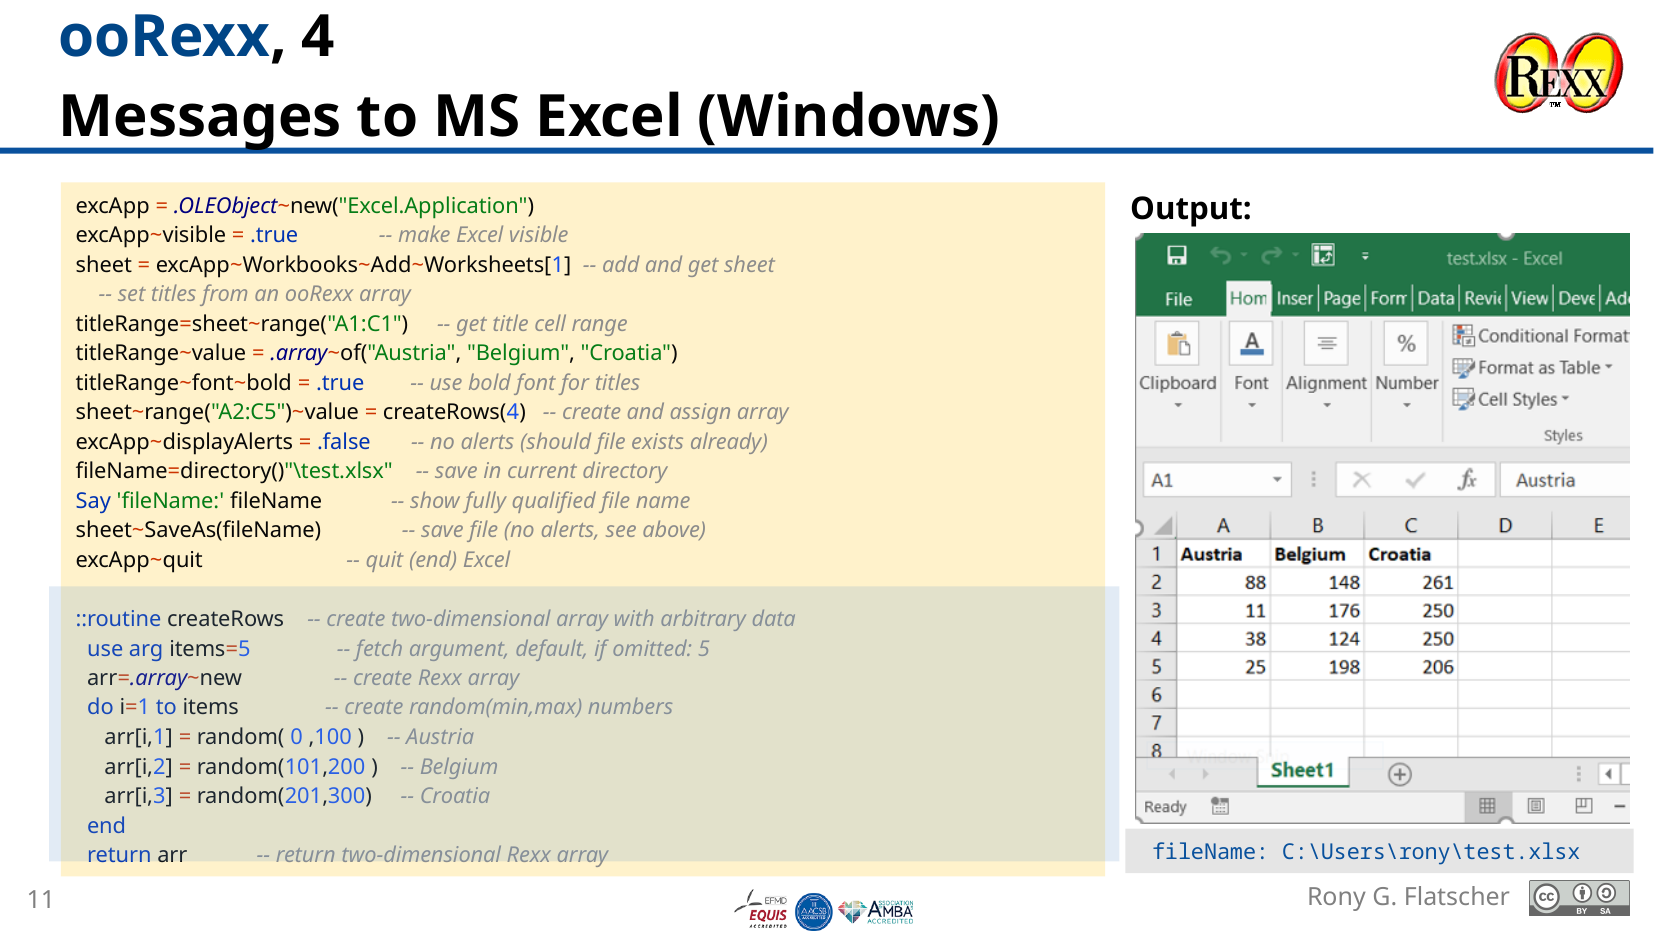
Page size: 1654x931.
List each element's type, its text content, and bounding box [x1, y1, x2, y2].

text_box fileName: C:\Users\rony\test.xlsx [1125, 828, 1634, 872]
text_box [49, 586, 1120, 862]
picture [734, 889, 913, 931]
text_box excApp = .OLEObject~new("Excel.Application") excApp~visible = .true -- make Excel visible sheet = excApp~Workbooks~Add~Worksheets[1] -- add and get sheet -- set titles from an ooRexx array titleRange=sheet~range("A1:C1") -- get title cell range titleRange~value = .array~of("Austria", "Belgium", "Croatia") titleRange~font~bold = .true -- use bold font for titles sheet~range("A2:C5")~value = createRows(4) -- create and assign array excApp~displayAlerts = .false -- no alerts (should file exists already) fileName=directory()"\test.xlsx" -- save in current directory Say 'fileName:' fileName -- show fully qualified file name sheet~SaveAs(fileName) -- save file (no alerts, see above) excApp~quit -- quit (end) Excel ::routine createRows -- create two-dimensional array with arbitrary data use arg items=5 -- fetch argument, default, if omitted: 5 arr=.array~new -- create Rexx array do i=1 to items -- create random(min,max) numbers arr[i,1] = random( 0 ,100 ) -- Austria arr[i,2] = random(101,200 ) -- Belgium arr[i,3] = random(201,300) -- Croatia end return arr -- return two-dimensional Rexx array [60, 182, 1106, 586]
picture [1491, 27, 1625, 115]
picture [1135, 233, 1630, 824]
text_box Output: [1115, 178, 1630, 234]
title ooRexx, 4 Messages to MS Excel (Windows) [0, 0, 1654, 150]
